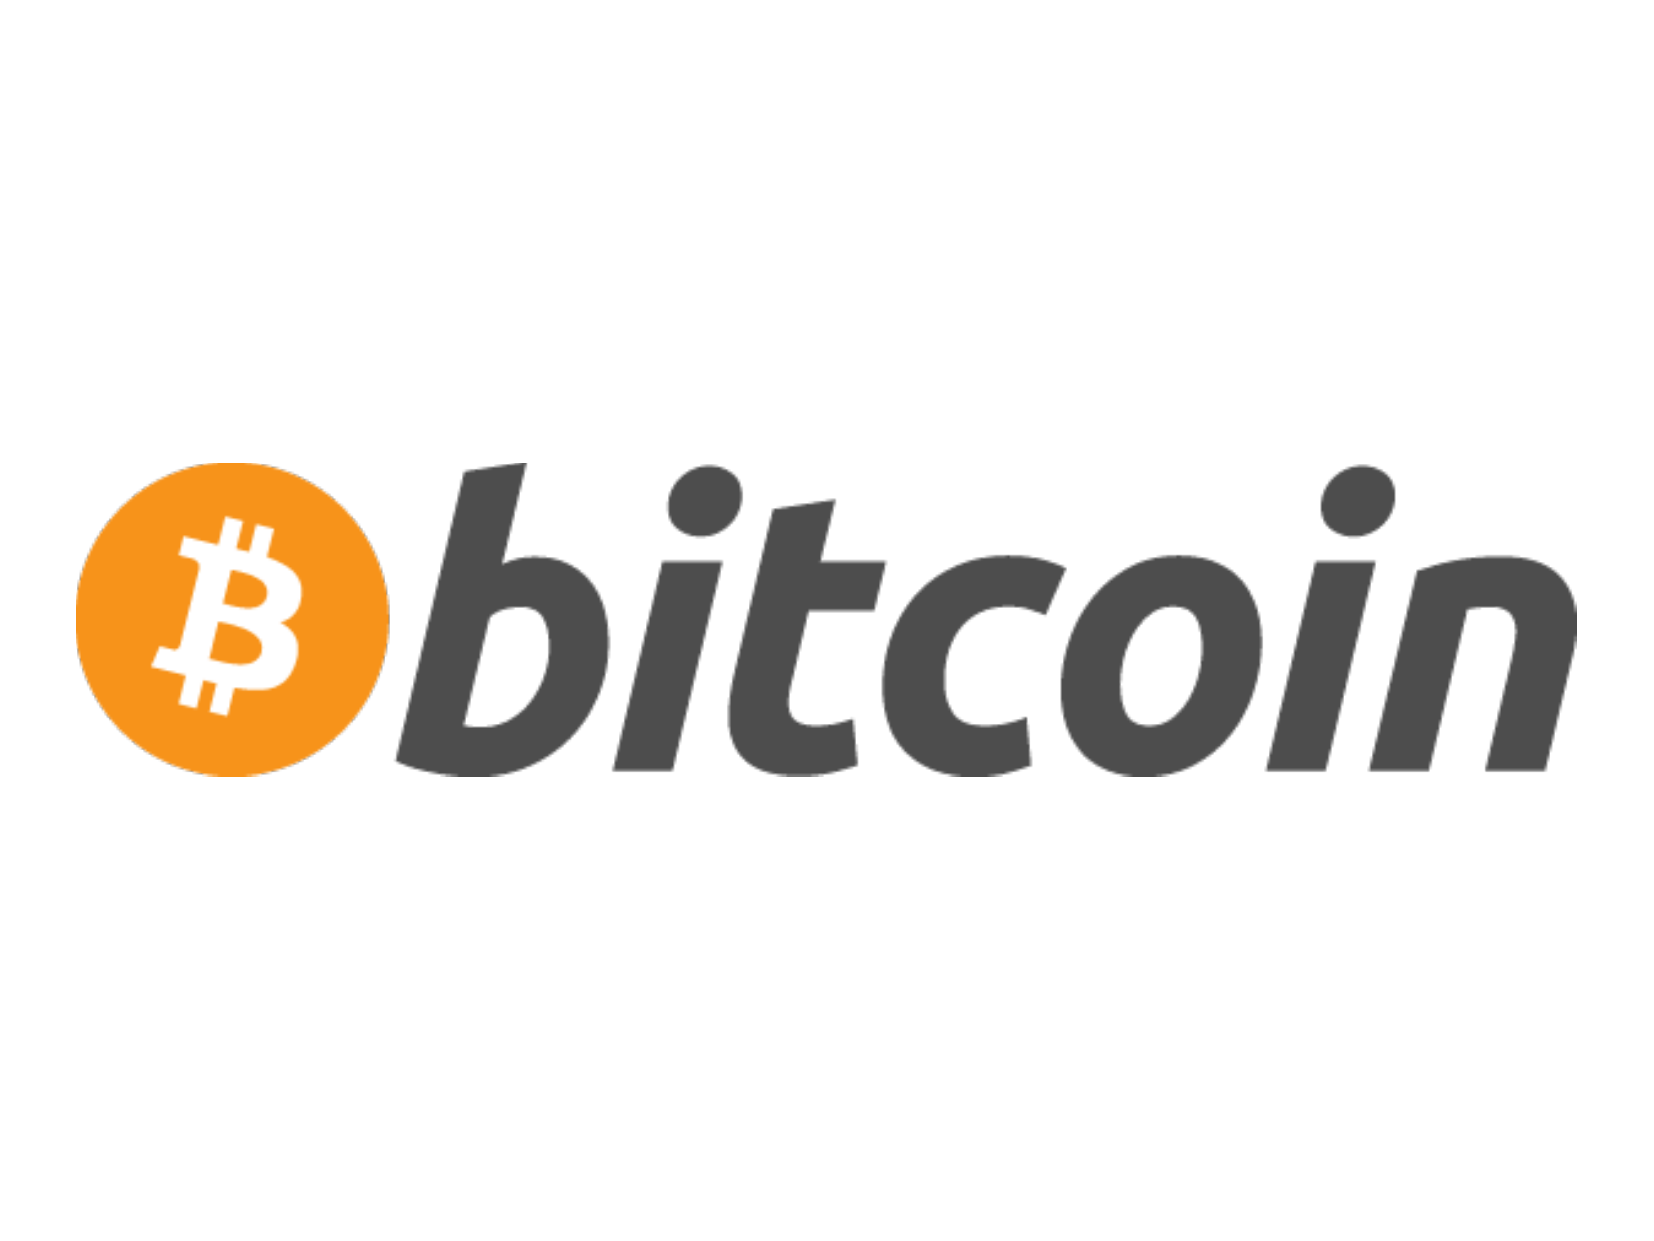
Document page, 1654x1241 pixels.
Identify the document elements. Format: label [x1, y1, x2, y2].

picture [76, 463, 1577, 777]
